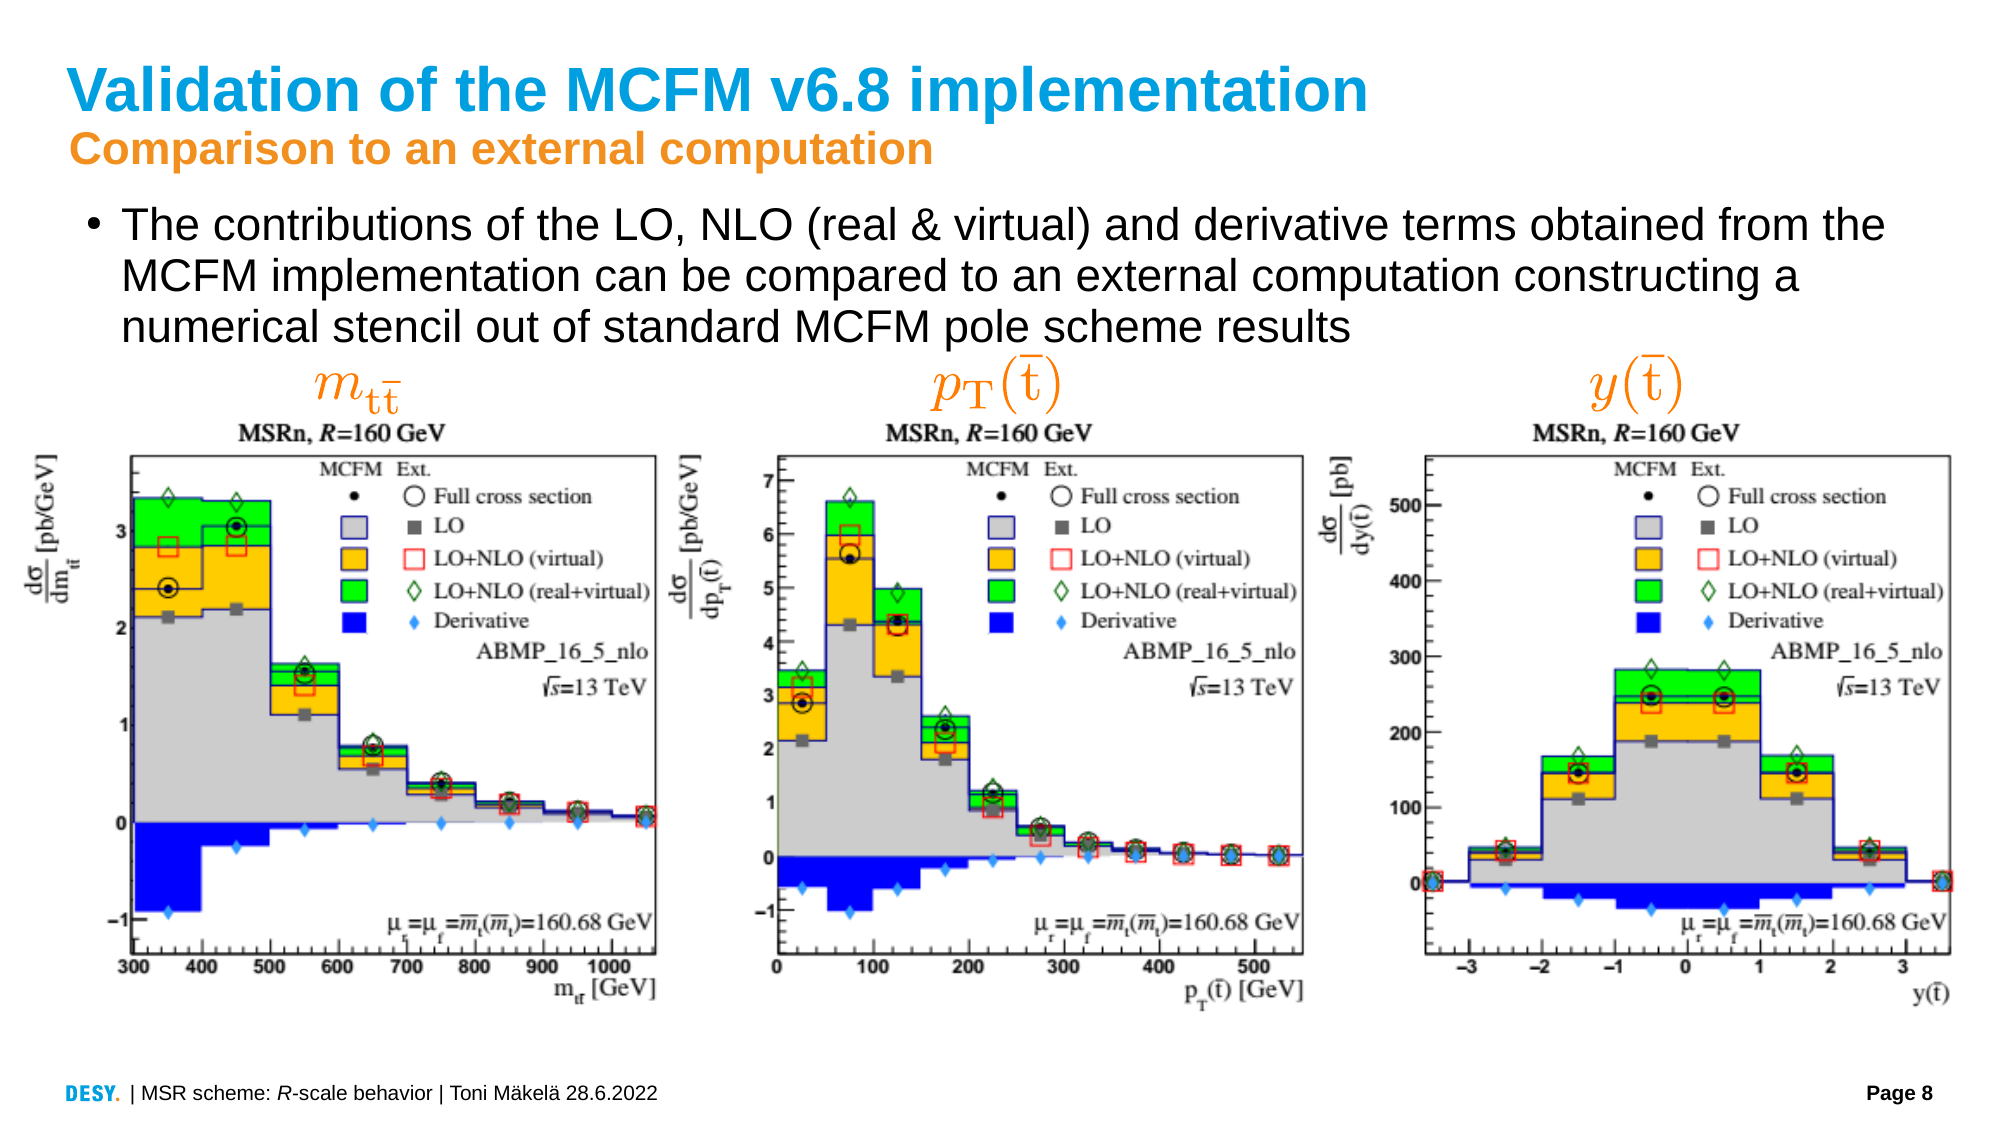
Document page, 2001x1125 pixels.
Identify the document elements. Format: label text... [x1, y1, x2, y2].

footer | MSR scheme: R-scale behavior | Toni Mäkelä 28.6.2022 [129, 1079, 1762, 1111]
picture [23, 414, 1974, 1020]
text_box The contributions of the LO, NLO (real & virtual) and derivative terms obtained from the MCFM implementation can be compared to an external computation constructing a numerical stencil out of standard MCFM pole scheme results [71, 192, 1936, 361]
text_box [315, 373, 401, 415]
title Validation of the MCFM v6.8 implementation [66, 57, 1934, 132]
text_box Comparison to an external computation [68, 113, 1936, 192]
text_box [1590, 354, 1682, 415]
text_box [930, 354, 1060, 415]
